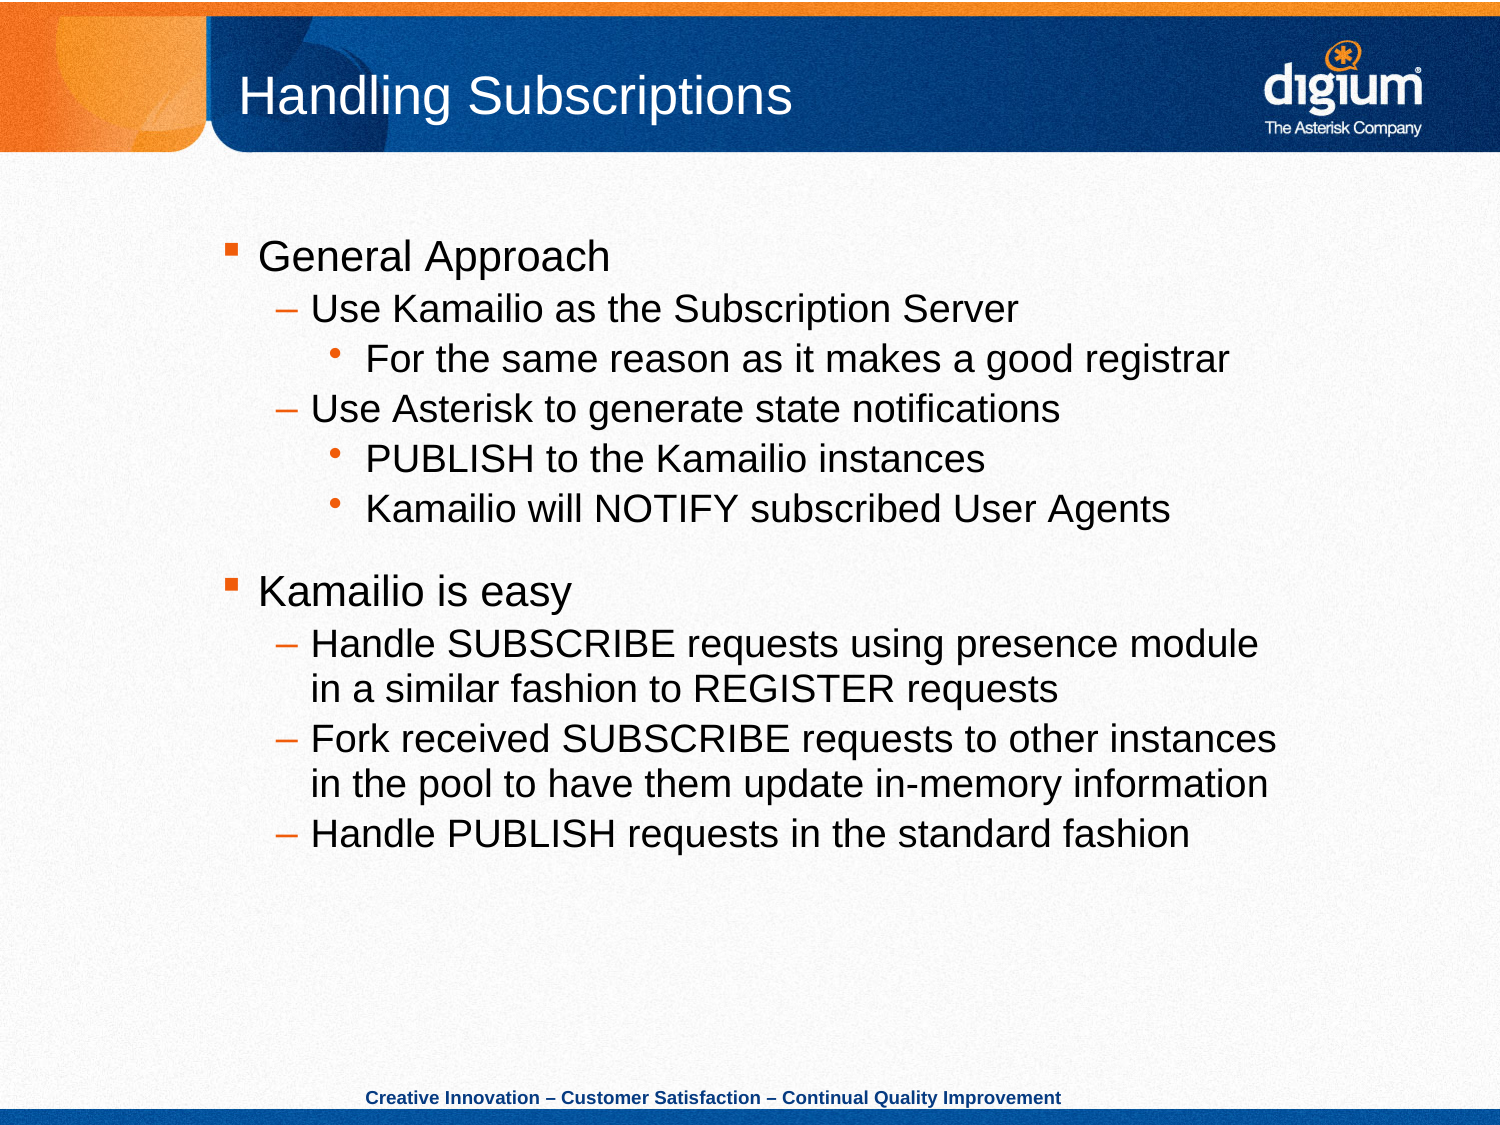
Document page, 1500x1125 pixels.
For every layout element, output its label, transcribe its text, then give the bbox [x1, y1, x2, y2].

title Handling Subscriptions [238, 27, 1243, 127]
list General Approach Use Kamailio as the Subscription Server For the same reason as it makes a good registrar Use Asterisk to generate state notifications PUBLISH to the Kamailio instances Kamailio will NOTIFY subscribed User Agents Kamailio is easy Handle SUBSCRIBE requests using presence module in a similar fashion to REGISTER requests Fork received SUBSCRIBE requests to other instances in the pool to have them update in-memory information Handle PUBLISH requests in the standard fashion [206, 224, 1301, 877]
picture [0, 2, 1500, 1125]
